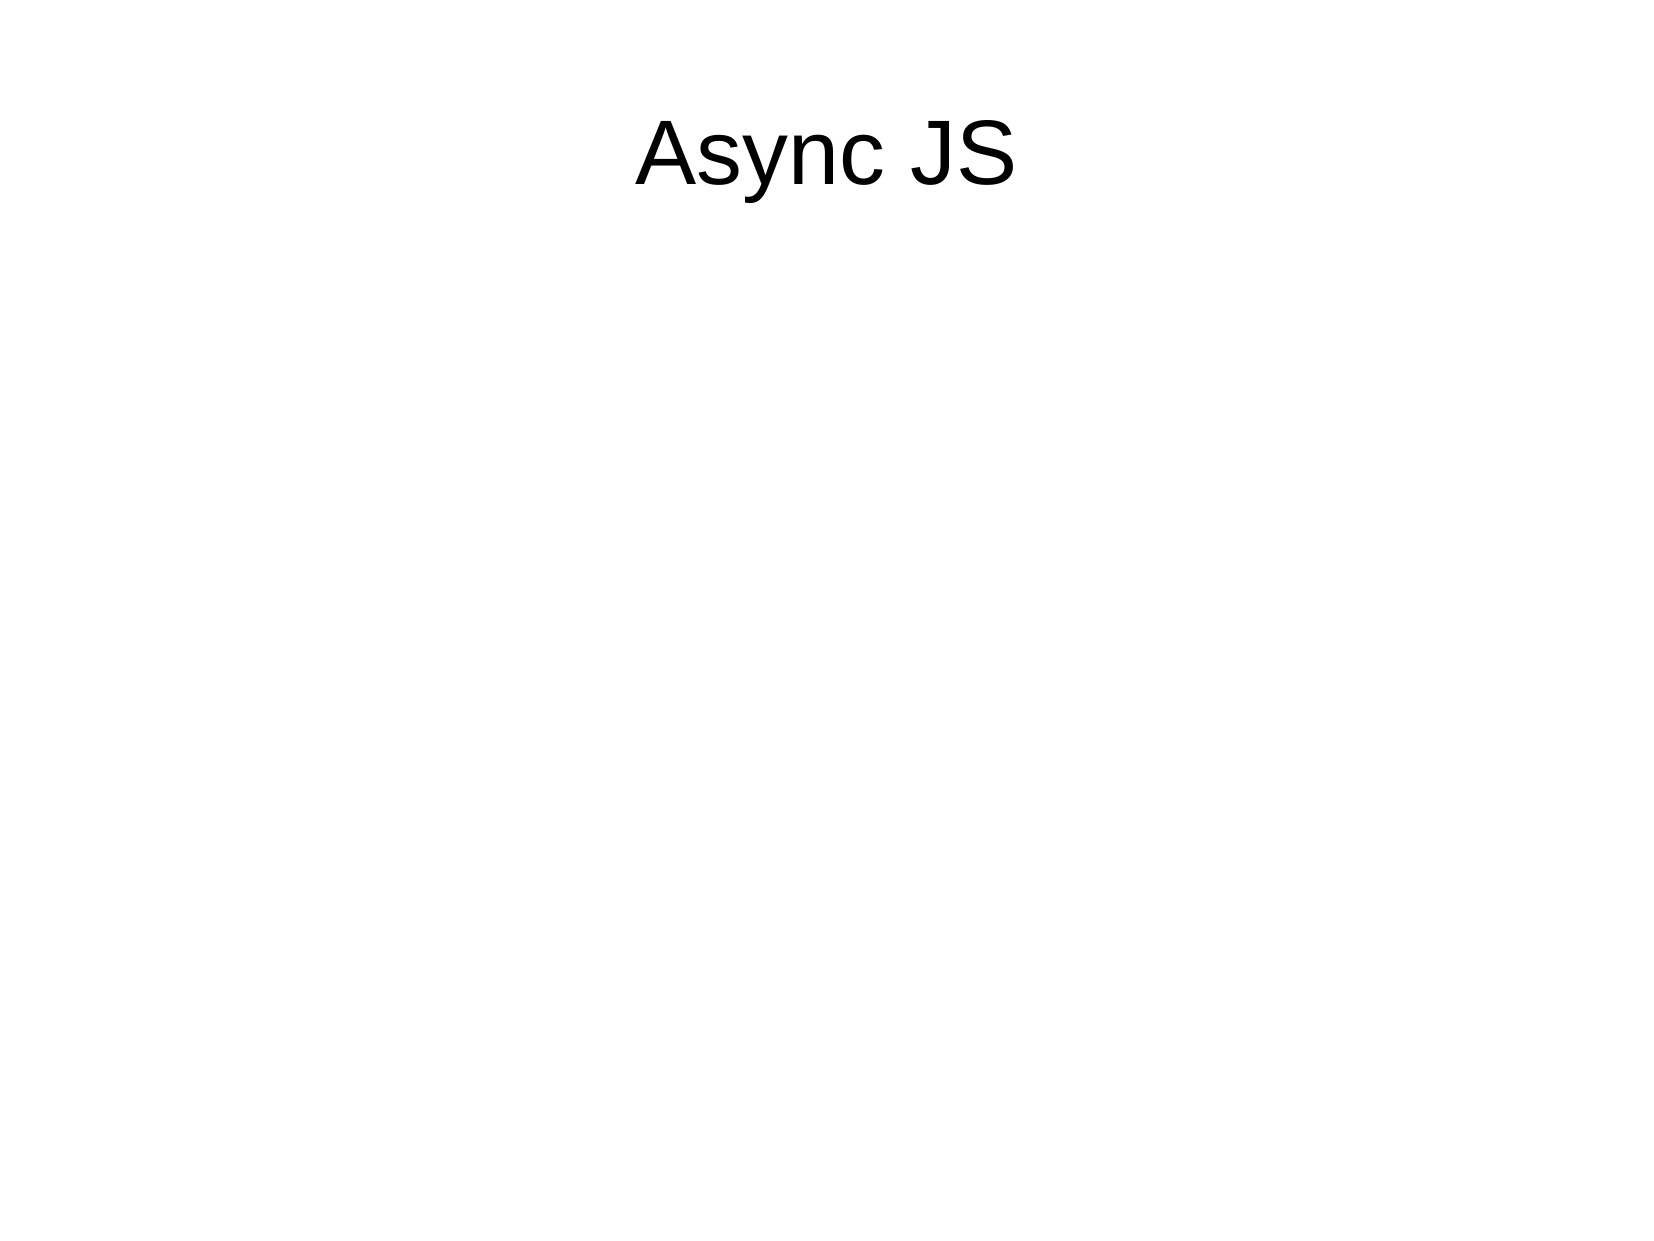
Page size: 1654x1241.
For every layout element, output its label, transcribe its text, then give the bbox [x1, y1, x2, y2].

title Async JS [82, 49, 1571, 257]
